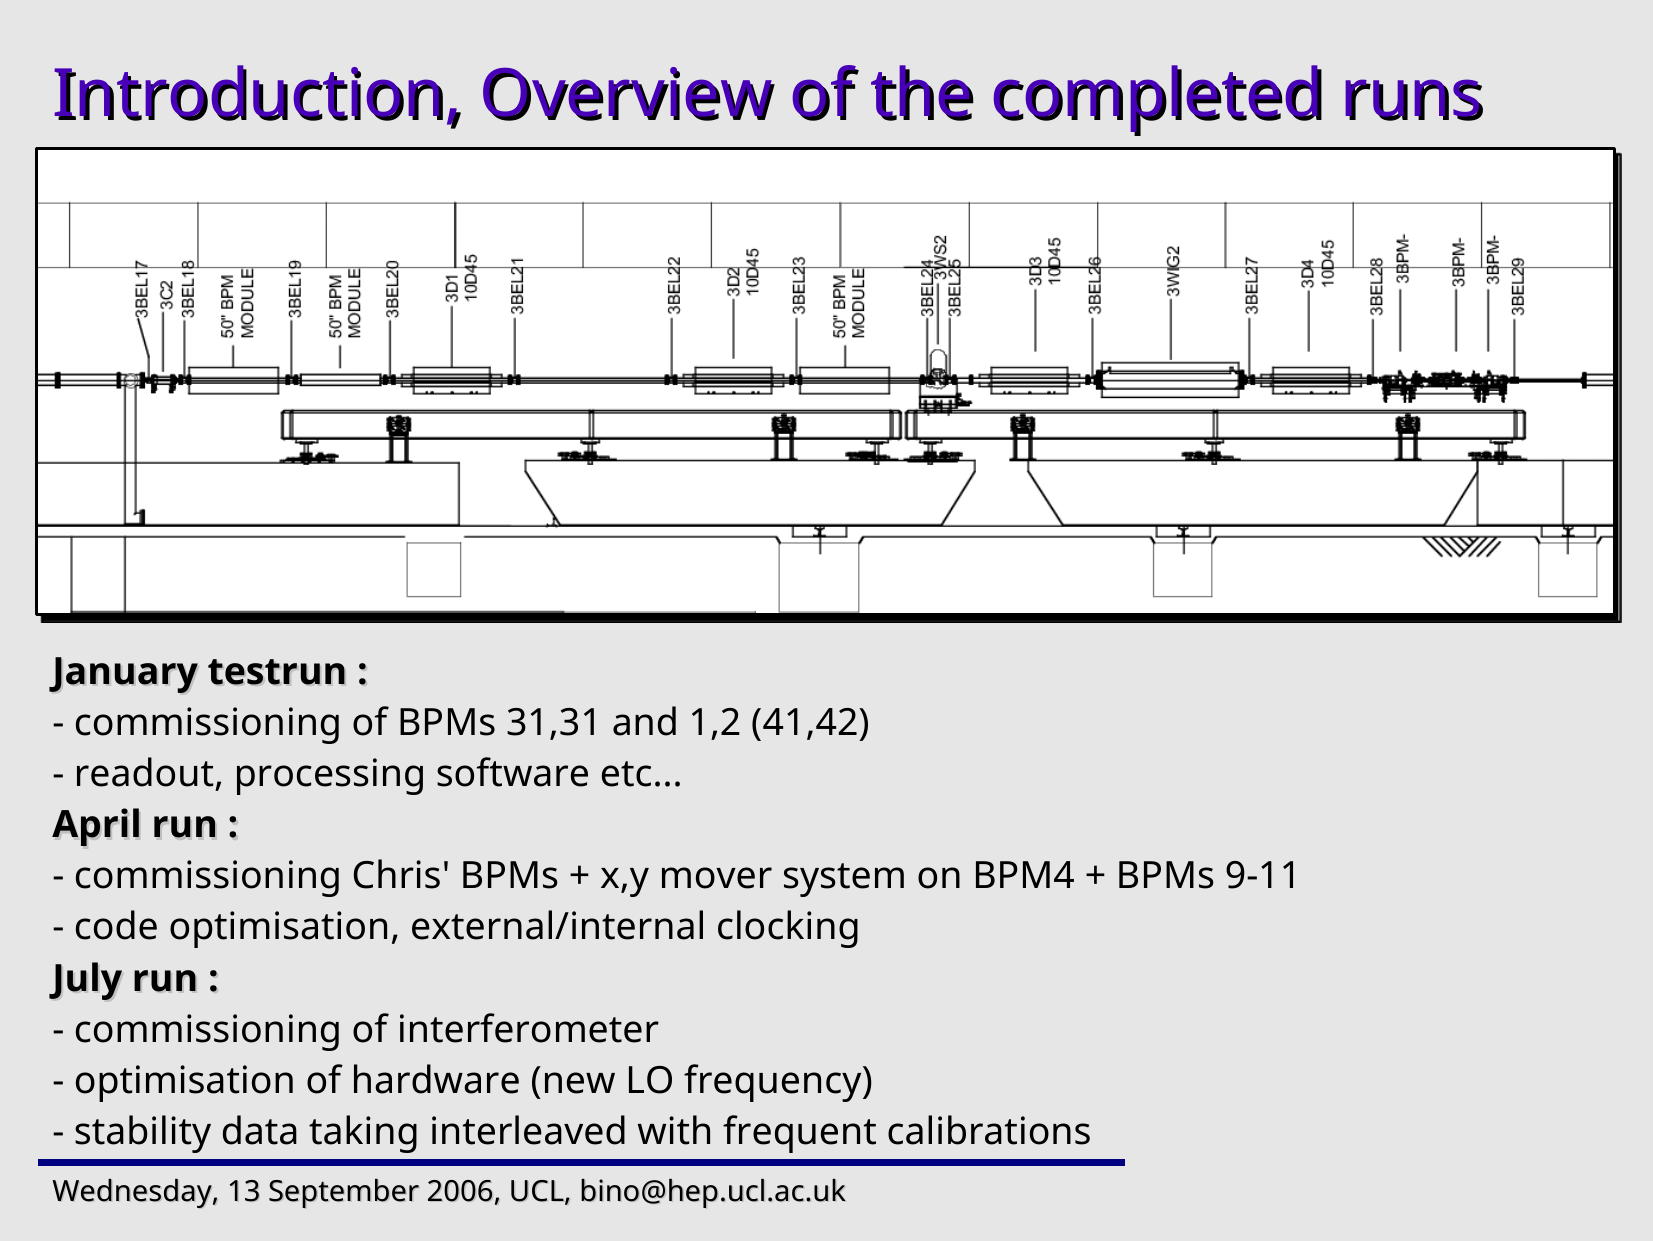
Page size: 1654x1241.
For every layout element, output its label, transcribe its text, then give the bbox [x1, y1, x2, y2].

text_box January testrun : - commissioning of BPMs 31,31 and 1,2 (41,42) - readout, processing software etc... April run : - commissioning Chris' BPMs + x,y mover system on BPM4 + BPMs 9-11 - code optimisation, external/internal clocking July run : - commissioning of interferometer - optimisation of hardware (new LO frequency) - stability data taking interleaved with frequent calibrations [37, 637, 1613, 1107]
text_box Introduction, Overview of the completed runs [37, 37, 1613, 133]
text_box Wednesday, 13 September 2006, UCL, bino@hep.ucl.ac.uk [37, 1162, 901, 1213]
picture [37, 150, 1613, 614]
